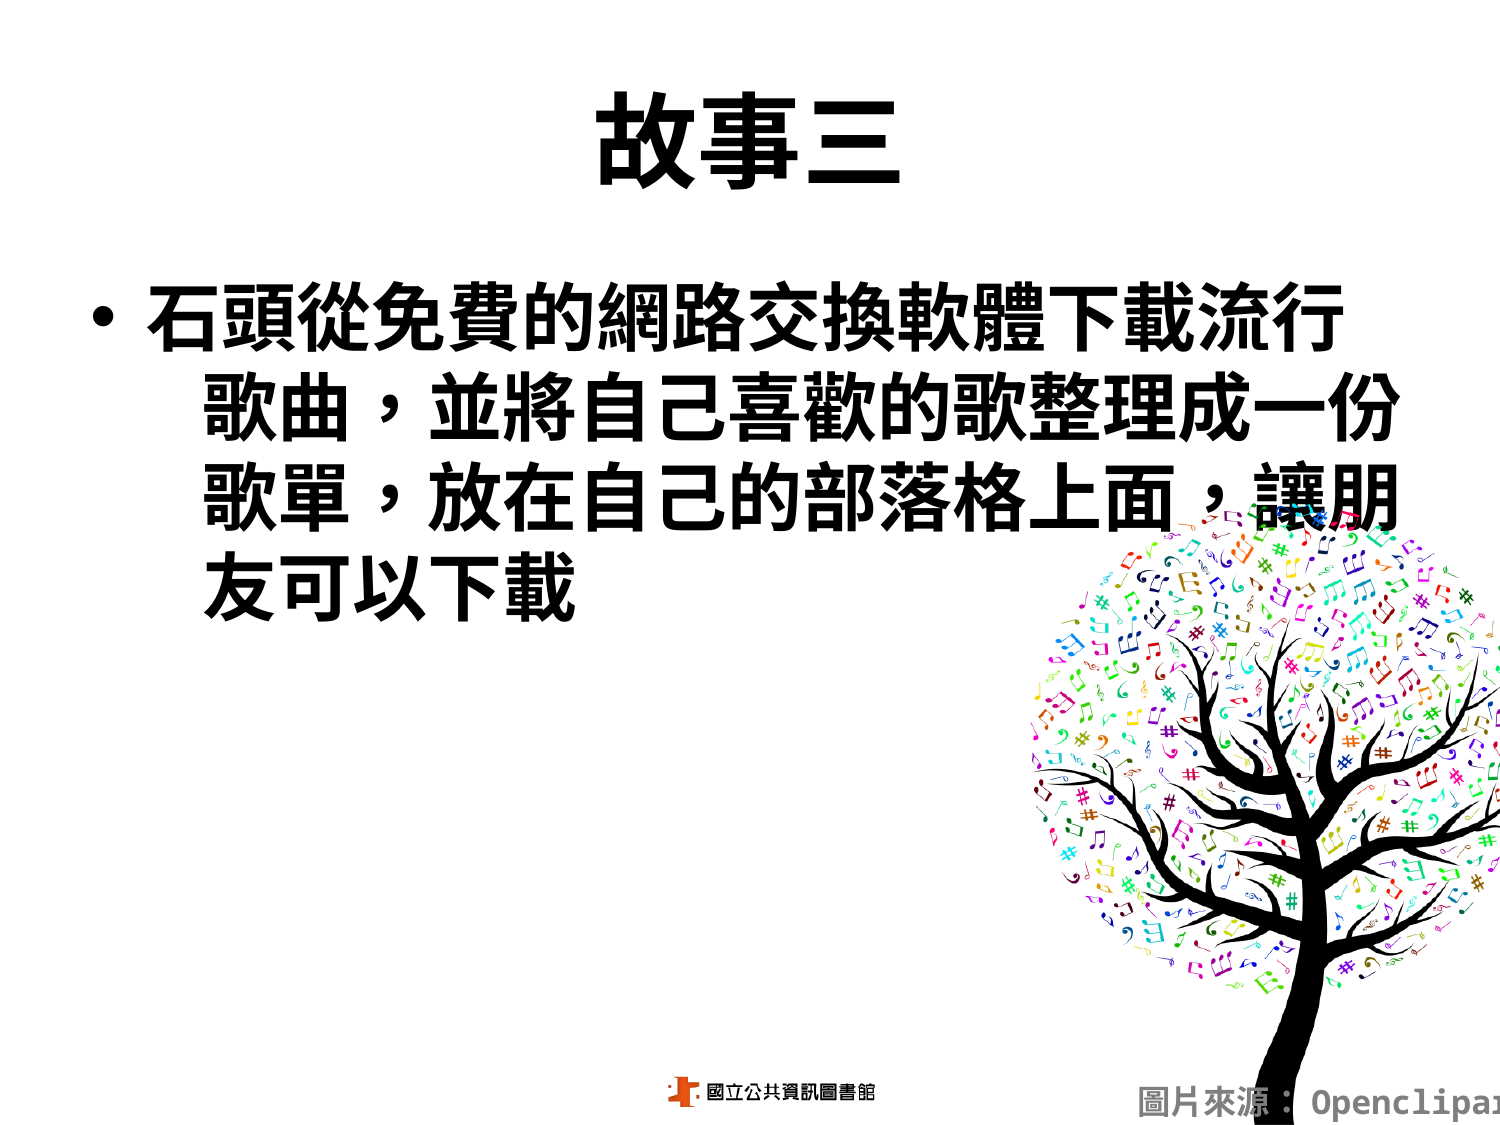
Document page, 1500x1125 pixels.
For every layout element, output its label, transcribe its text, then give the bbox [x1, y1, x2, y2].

text_box 圖片來源：Openclipart [1122, 1073, 1500, 1125]
title 故事三 [75, 45, 1426, 233]
picture [1029, 503, 1500, 1125]
list 石頭從免費的網路交換軟體下載流行歌曲，並將自己喜歡的歌整理成一份歌單，放在自己的部落格上面，讓朋友可以下載 [75, 262, 1426, 1005]
